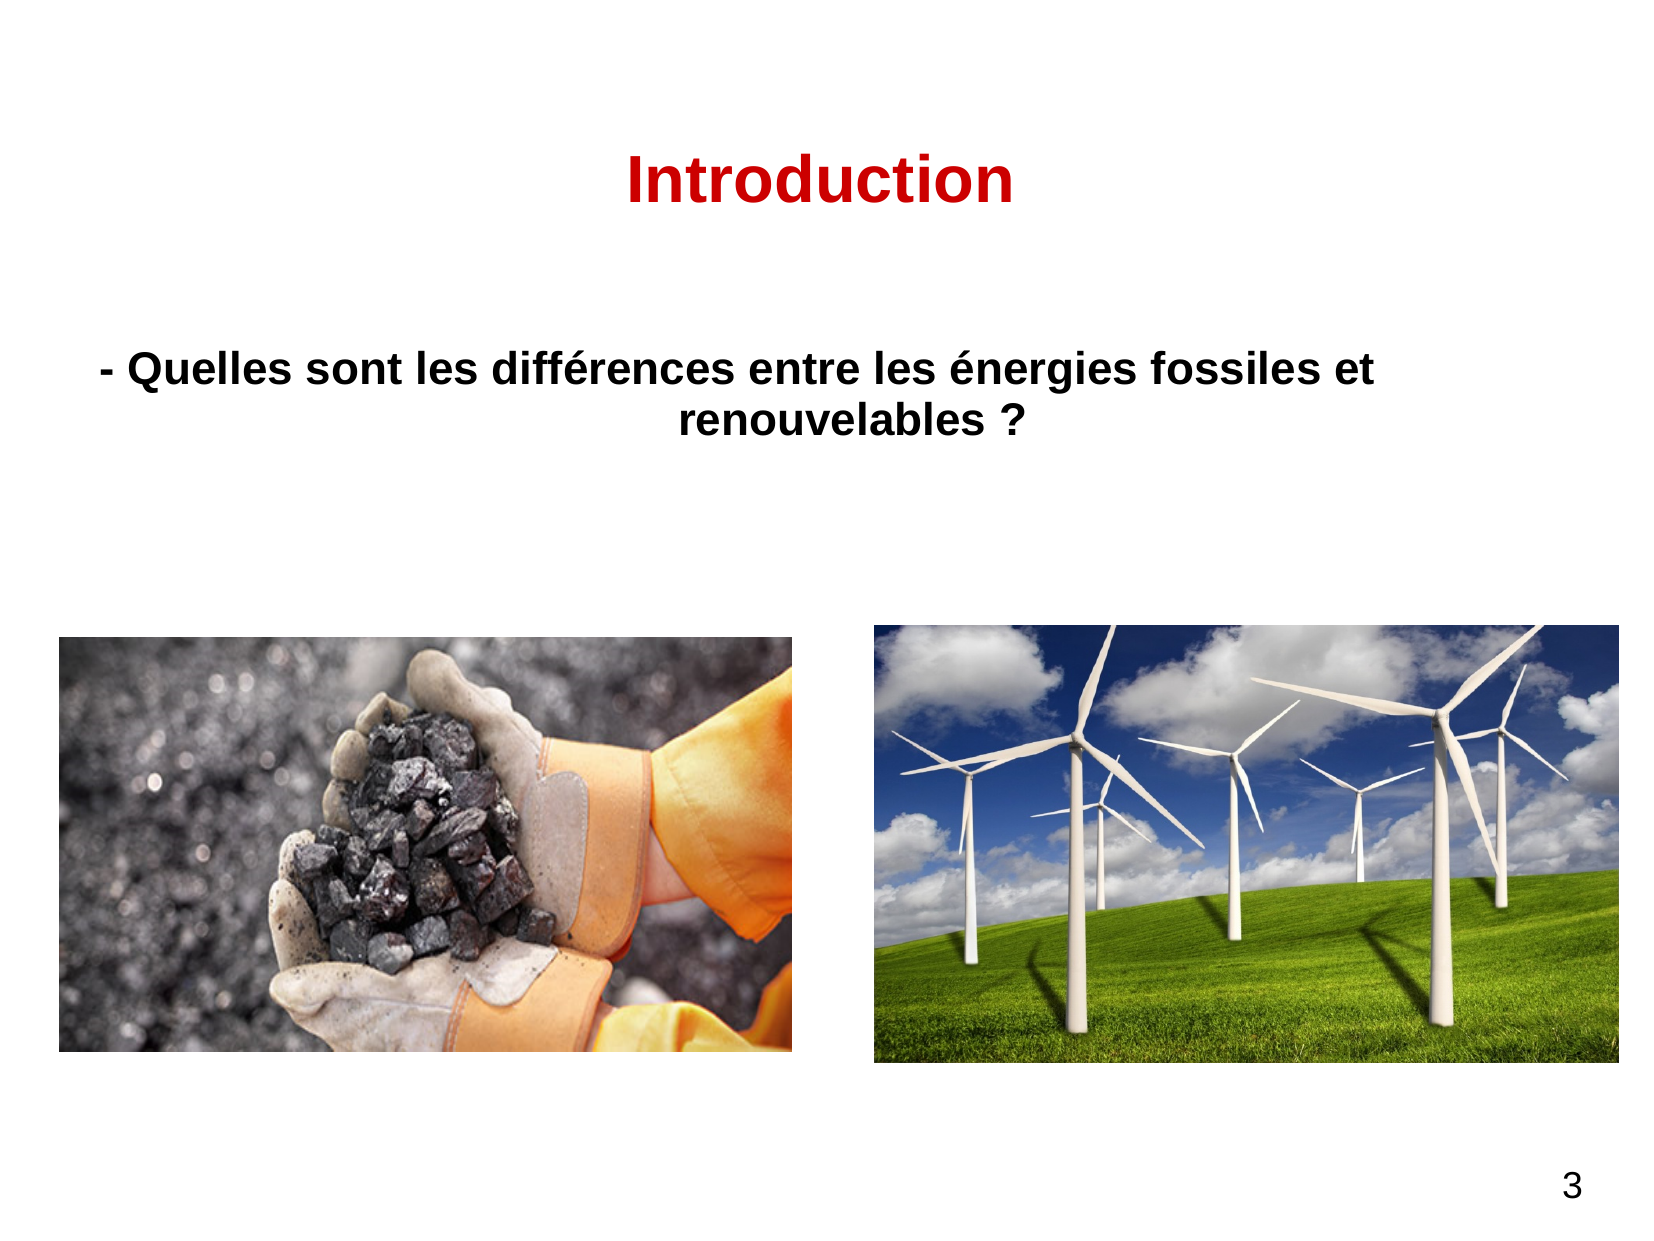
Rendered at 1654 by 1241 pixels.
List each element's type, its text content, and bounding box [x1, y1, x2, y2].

picture [874, 625, 1619, 1063]
picture [59, 637, 792, 1052]
text_box Introduction - Quelles sont les différences entre les énergies fossiles et renouvelables ? [82, 59, 1560, 508]
text_box 3 [1547, 1157, 1630, 1215]
